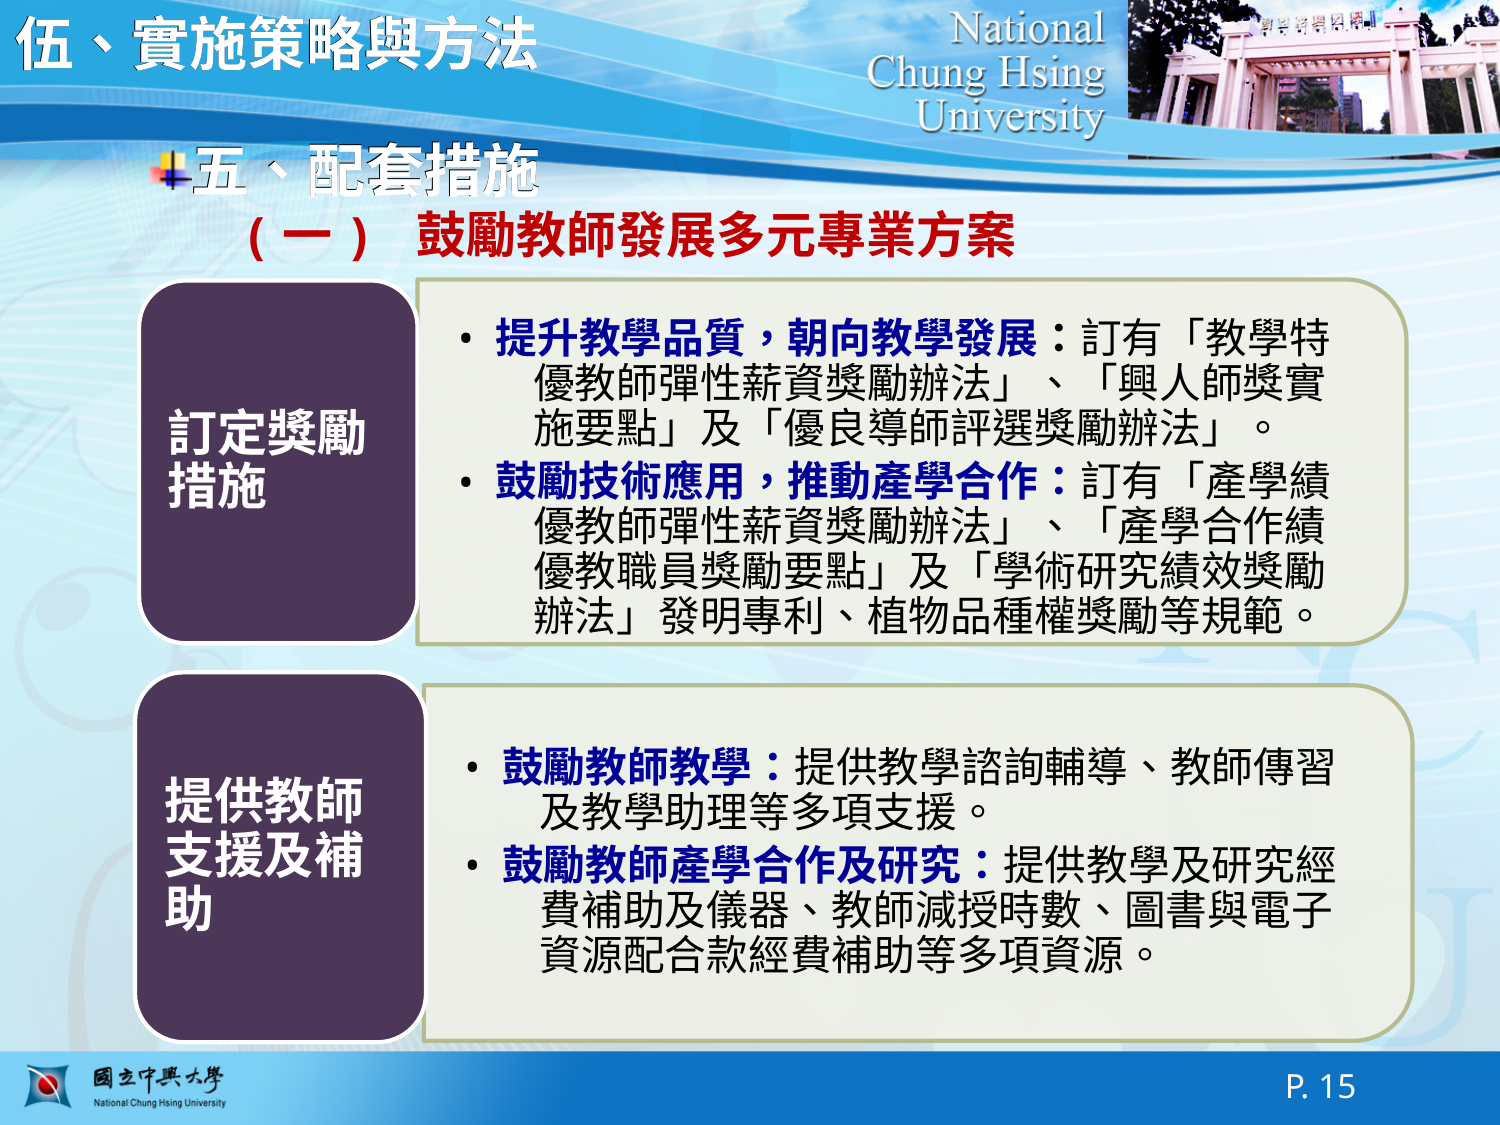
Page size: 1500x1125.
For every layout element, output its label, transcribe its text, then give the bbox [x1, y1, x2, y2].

text_box 提升教學品質，朝向教學發展：訂有「教學特優教師彈性薪資獎勵辦法」、「興人師獎實施要點」及「優良導師評選獎勵辦法」。 鼓勵技術應用，推動產學合作：訂有「產學績優教師彈性薪資獎勵辦法」、「產學合作績優教職員獎勵要點」及「學術研究績效獎勵辦法」發明專利、植物品種權獎勵等規範。 [417, 279, 1407, 645]
text_box 提供教師支援及補助 [135, 672, 426, 1043]
text_box 鼓勵教師教學：提供教學諮詢輔導、教師傳習及教學助理等多項支援。 鼓勵教師產學合作及研究：提供教學及研究經費補助及儀器、教師減授時數、圖書與電子資源配合款經費補助等多項資源。 [423, 685, 1413, 1041]
text_box 五、配套措施 (一) 鼓勵教師發展多元專業方案 [136, 126, 1305, 271]
text_box 伍、實施策略與方法 [0, 0, 821, 79]
text_box 訂定獎勵措施 [139, 280, 418, 644]
